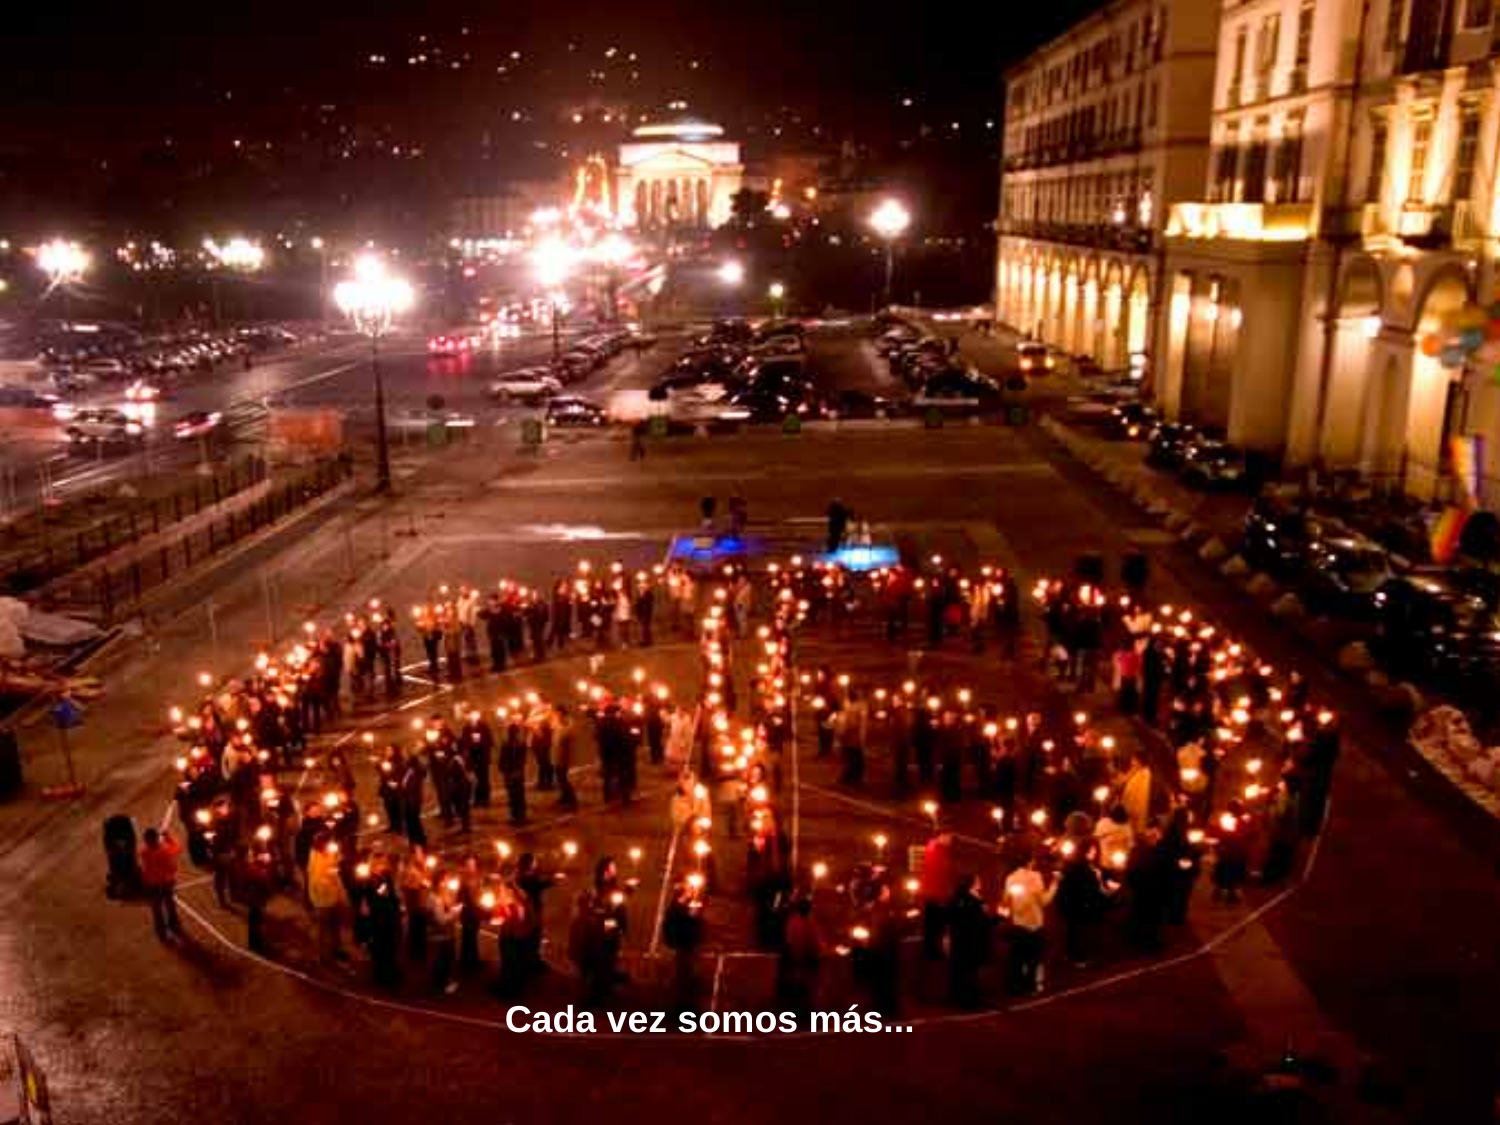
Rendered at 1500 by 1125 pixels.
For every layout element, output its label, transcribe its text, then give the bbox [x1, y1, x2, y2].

picture [0, 0, 1500, 1125]
text_box Cada vez somos más... [490, 987, 963, 1093]
